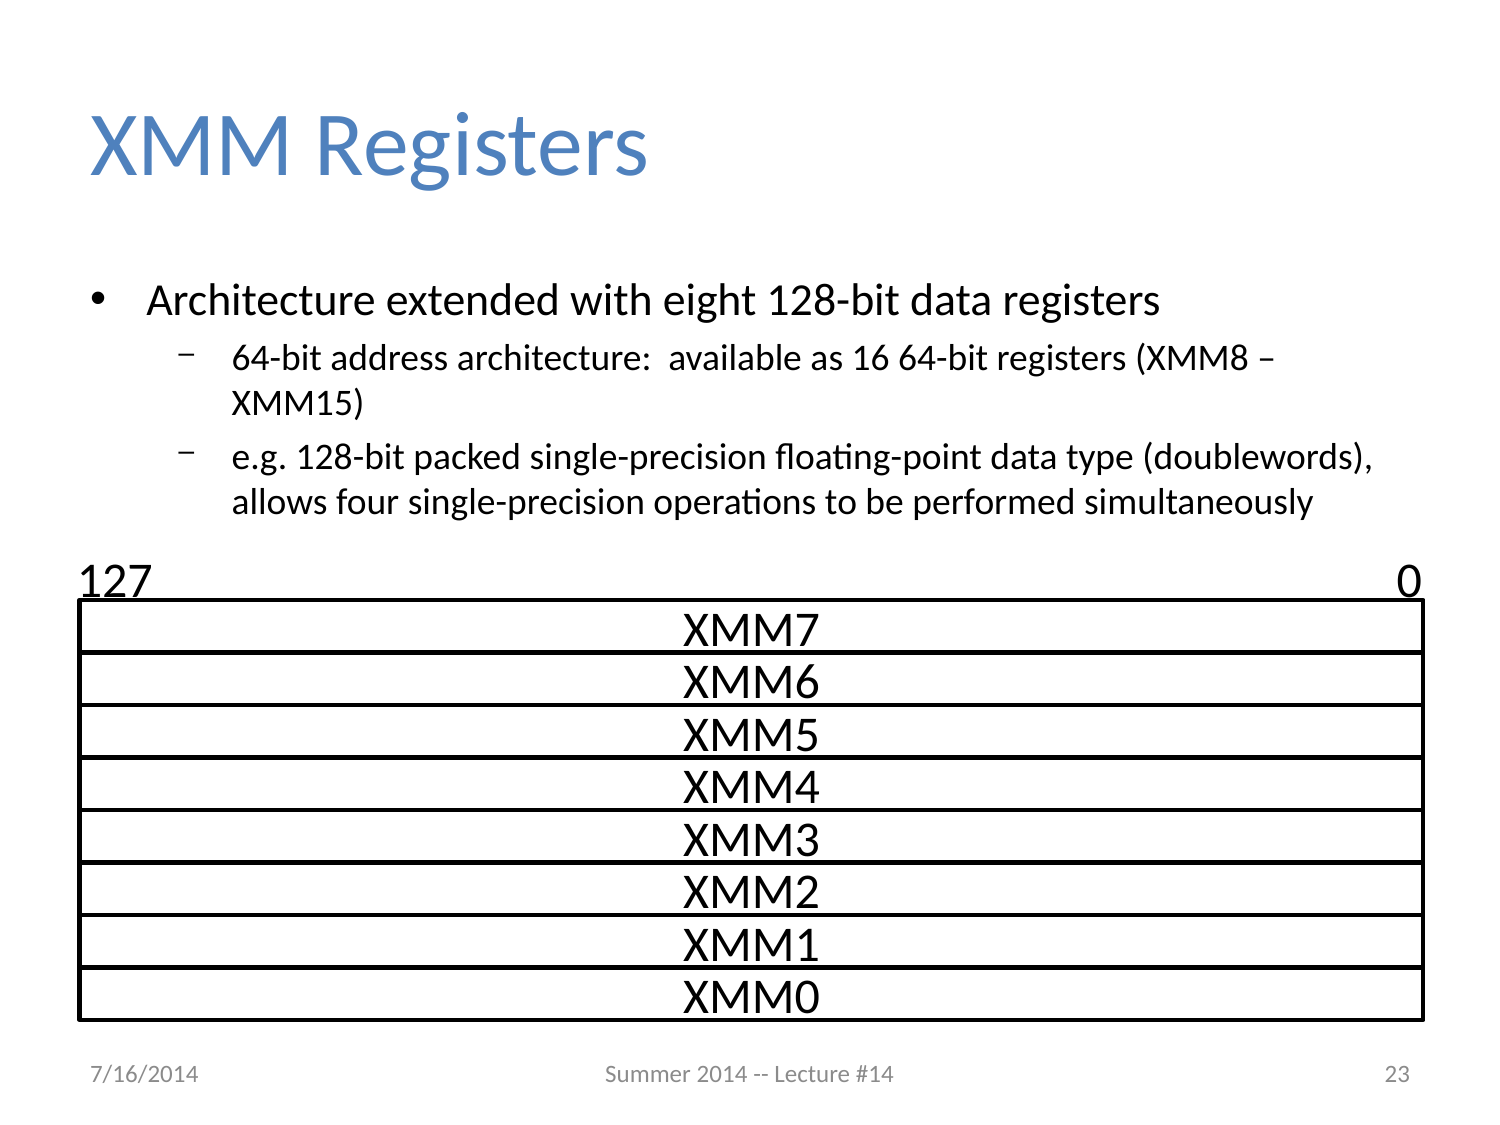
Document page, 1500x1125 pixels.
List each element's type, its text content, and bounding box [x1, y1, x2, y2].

footer Summer 2014 -- Lecture #14 [512, 1042, 988, 1103]
text_box 0 [1381, 539, 1437, 615]
slide_number <number> [1074, 1042, 1425, 1103]
text_box XMM7 [79, 600, 1424, 652]
text_box XMM6 [79, 652, 1424, 705]
text_box XMM2 [79, 862, 1424, 915]
text_box XMM0 [79, 967, 1424, 1020]
title XMM Registers [75, 45, 1425, 233]
text_box XMM4 [79, 757, 1424, 810]
list Architecture extended with eight 128-bit data registers 64-bit address architecture: available as 16 64-bit registers (XMM8 – XMM15) e.g. 128-bit packed single-precision floating-point data type (doublewords), allows four single-precision operations to be performed simultaneously [75, 262, 1425, 600]
text_box XMM3 [79, 810, 1424, 862]
list Architecture extended with eight 128-bit data registers 64-bit address architecture: available as 16 64-bit registers (XMM8 – XMM15) e.g. 128-bit packed single-precision floating-point data type (doublewords), allows four single-precision operations to be performed simultaneously [75, 615, 1425, 1073]
text_box XMM5 [79, 705, 1424, 757]
text_box XMM1 [79, 915, 1424, 967]
slide_number 7/16/2014 [75, 1042, 425, 1103]
text_box 127 [62, 539, 168, 615]
